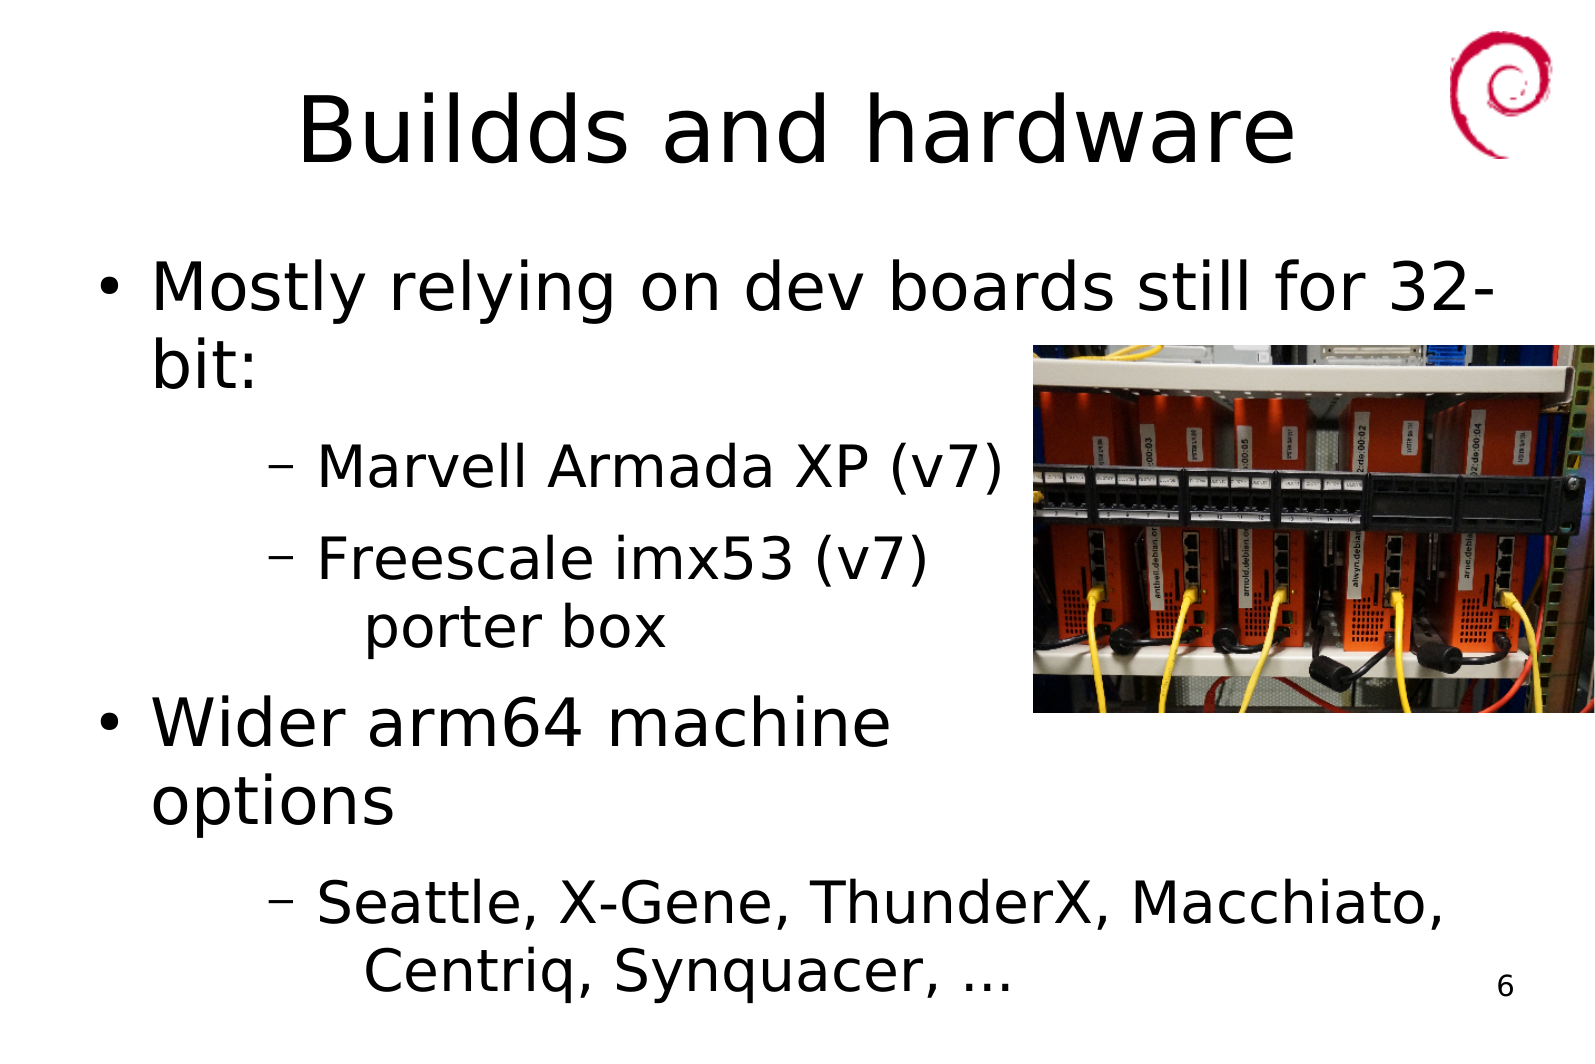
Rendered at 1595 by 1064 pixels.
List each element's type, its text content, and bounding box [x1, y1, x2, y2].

list Mostly relying on dev boards still for 32-bit: Marvell Armada XP (v7) Freescale imx53 (v7) porter box Wider arm64 machine options Seattle, X-Gene, ThunderX, Macchiato, Centriq, Synquacer, ... [79, 248, 1515, 1064]
title Buildds and hardware [79, 49, 1515, 213]
picture [1033, 345, 1595, 713]
picture [1450, 31, 1555, 159]
